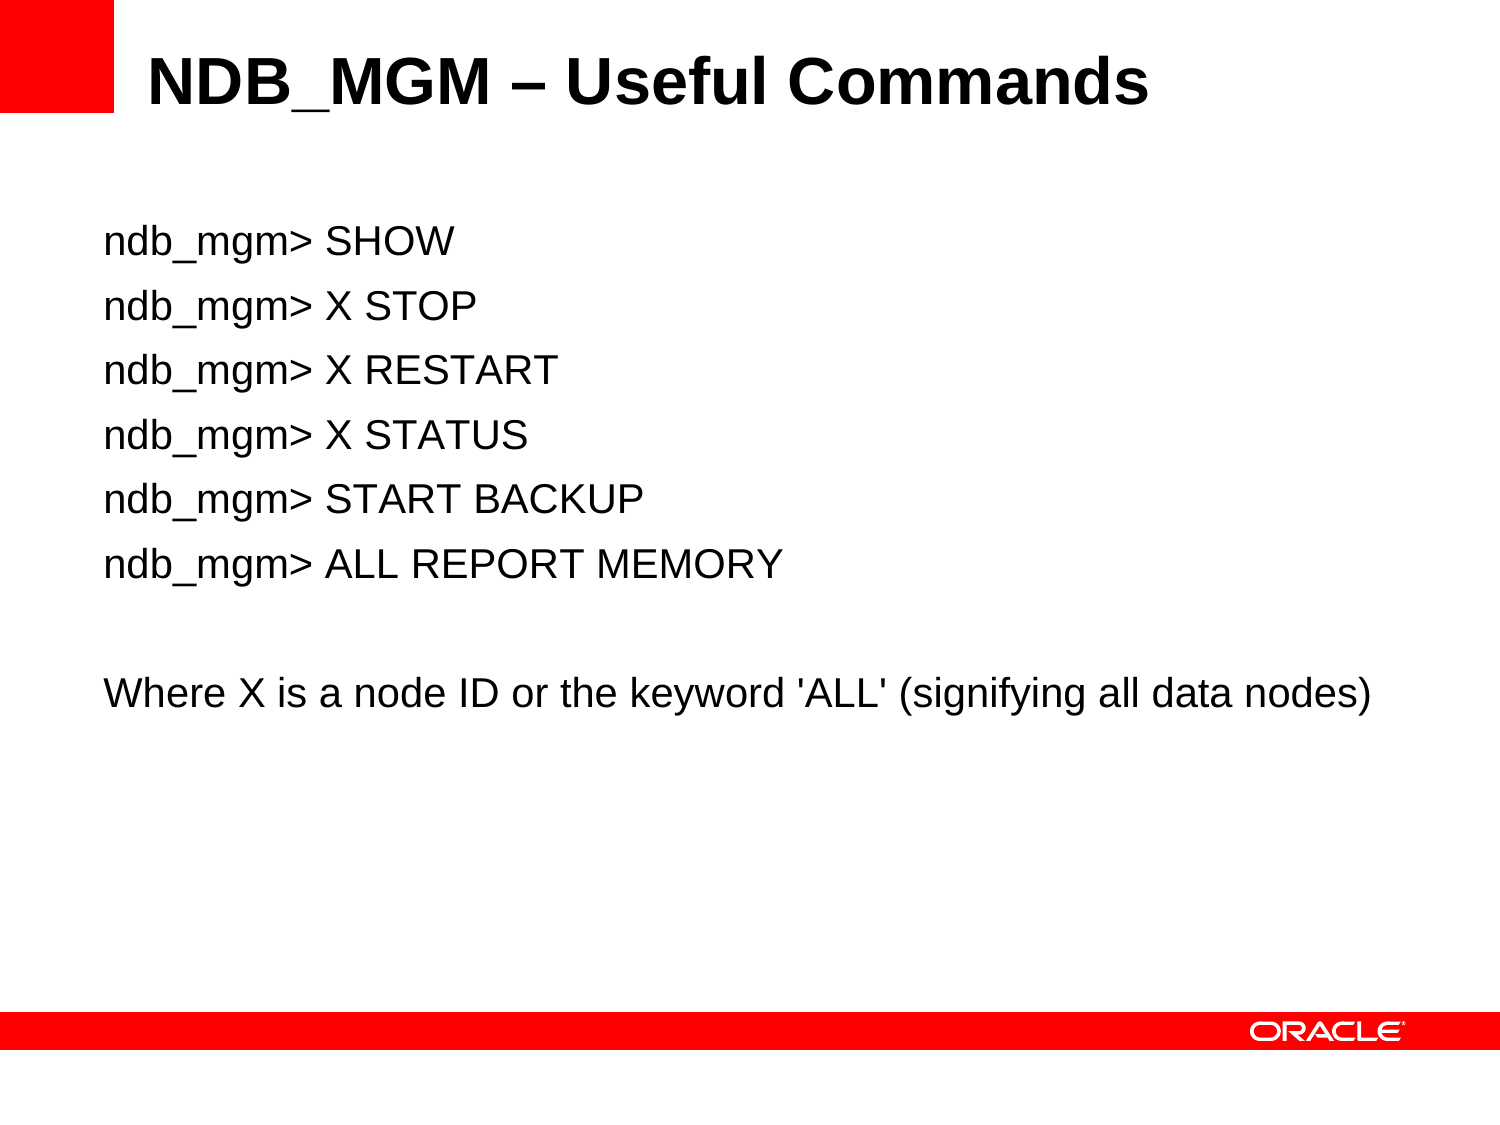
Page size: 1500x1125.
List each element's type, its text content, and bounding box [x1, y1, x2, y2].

text_box ndb_mgm> SHOW ndb_mgm> X STOP ndb_mgm> X RESTART ndb_mgm> X STATUS ndb_mgm> START BACKUP ndb_mgm> ALL REPORT MEMORY Where X is a node ID or the keyword 'ALL' (signifying all data nodes) [88, 206, 1388, 724]
picture [0, 1012, 1500, 1050]
picture [0, 0, 114, 113]
title NDB_MGM – Useful Commands [147, 8, 1392, 119]
